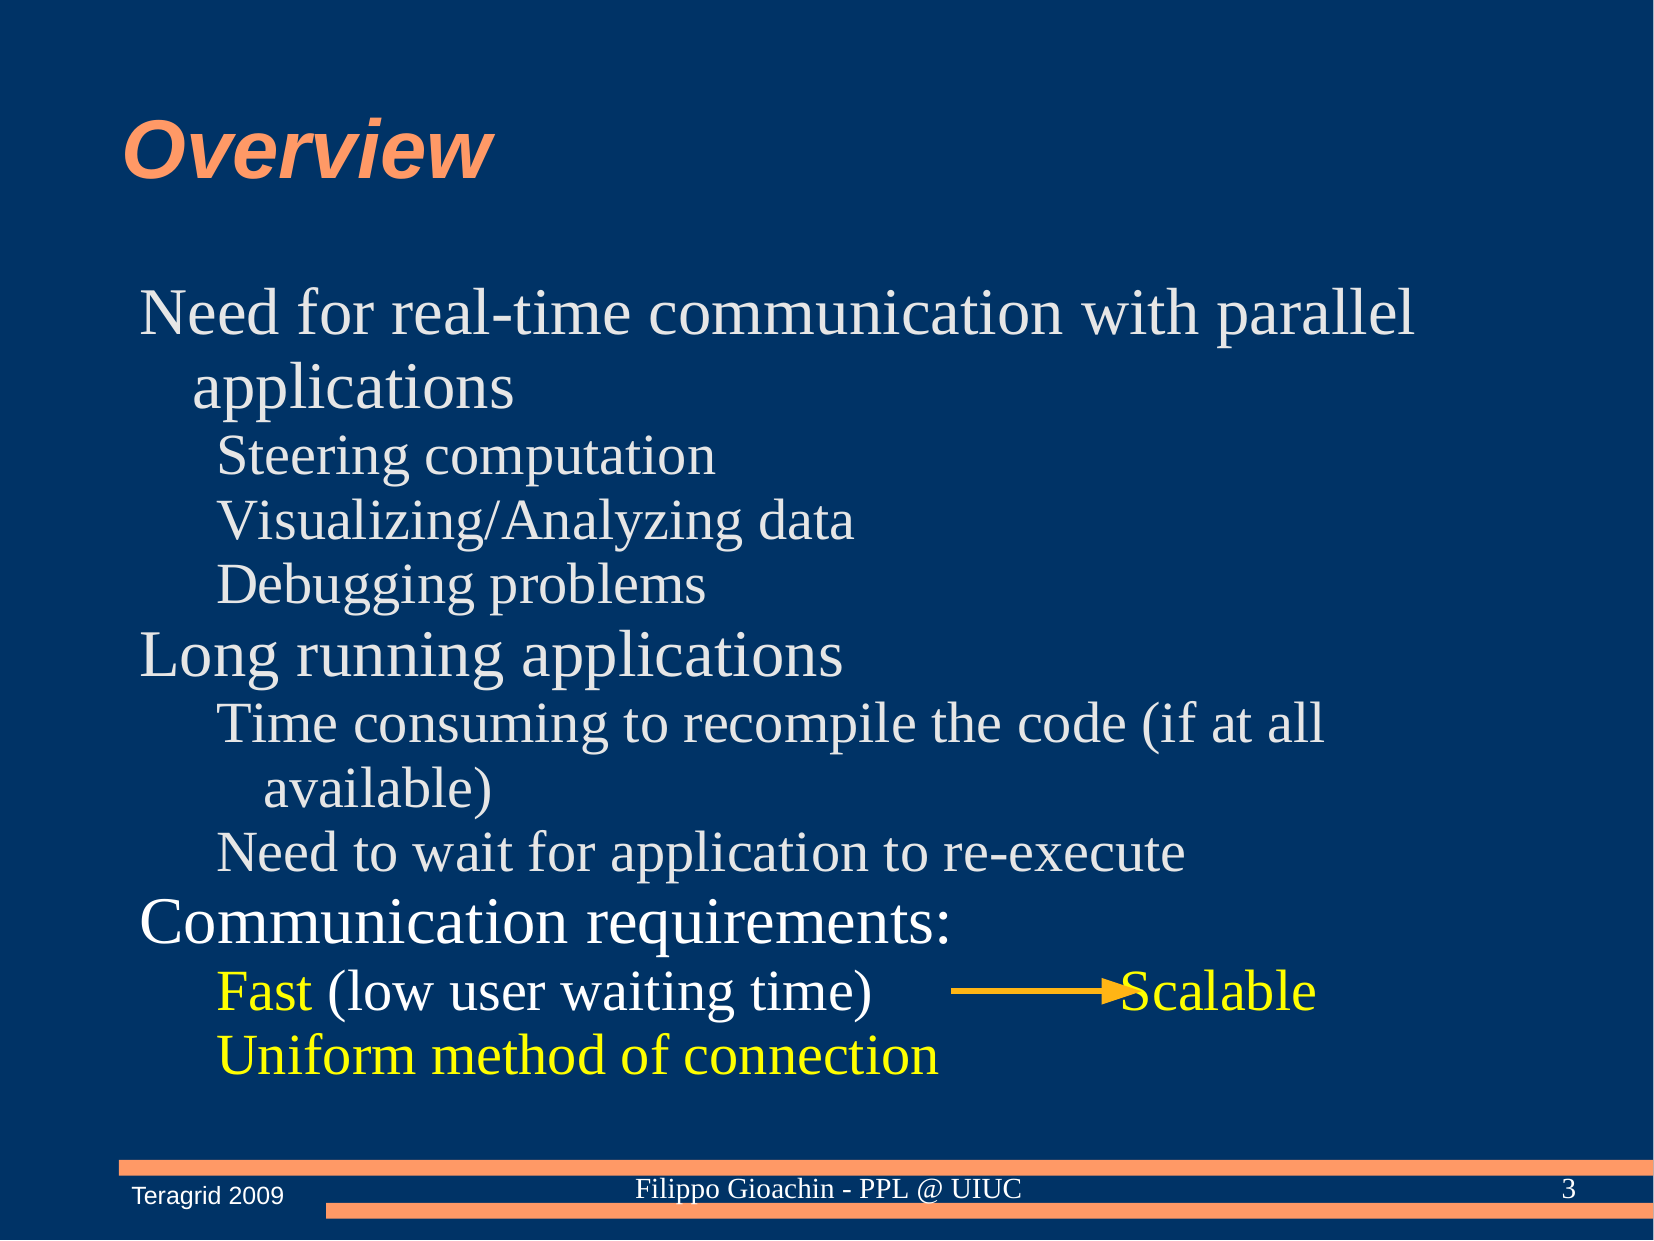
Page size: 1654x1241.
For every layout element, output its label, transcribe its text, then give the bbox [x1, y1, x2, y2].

title Overview [121, 46, 1534, 254]
list Need for real-time communication with parallel applications Steering computation Visualizing/Analyzing data Debugging problems Long running applications Time consuming to recompile the code (if at all available) Need to wait for application to re-execute Communication requirements: Fast (low user waiting time) Scalable Uniform method of connection [121, 274, 1561, 1088]
